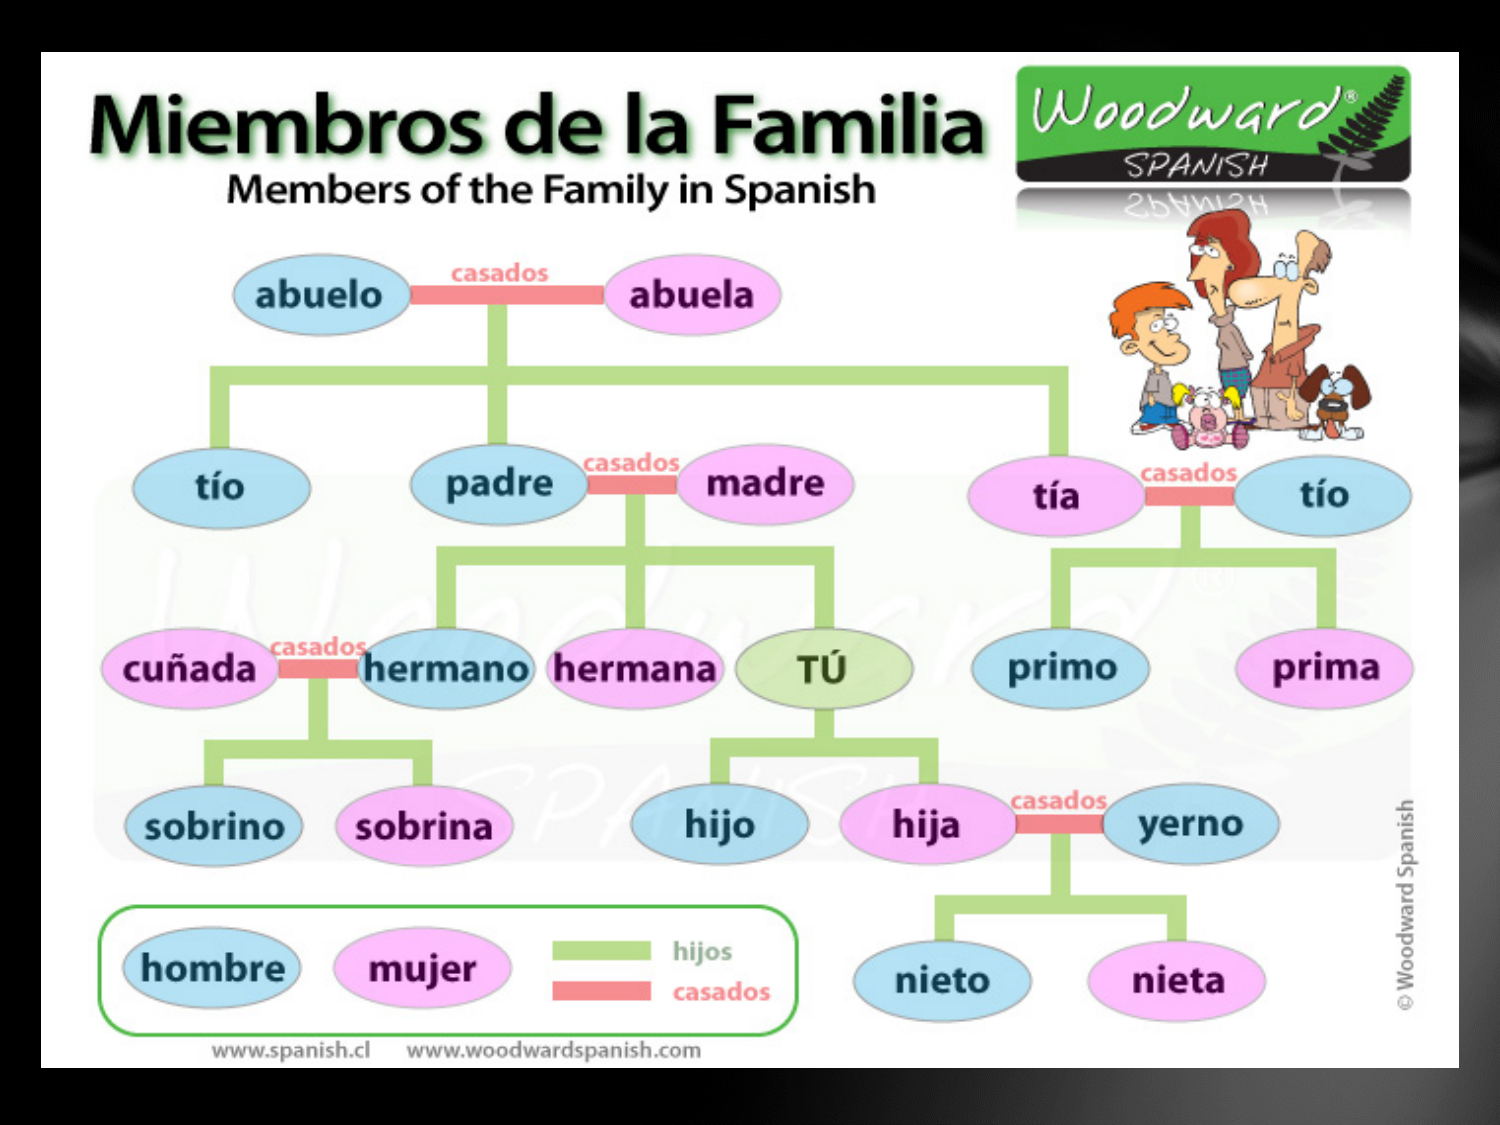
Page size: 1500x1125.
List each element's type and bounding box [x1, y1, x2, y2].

picture [41, 52, 1459, 1068]
